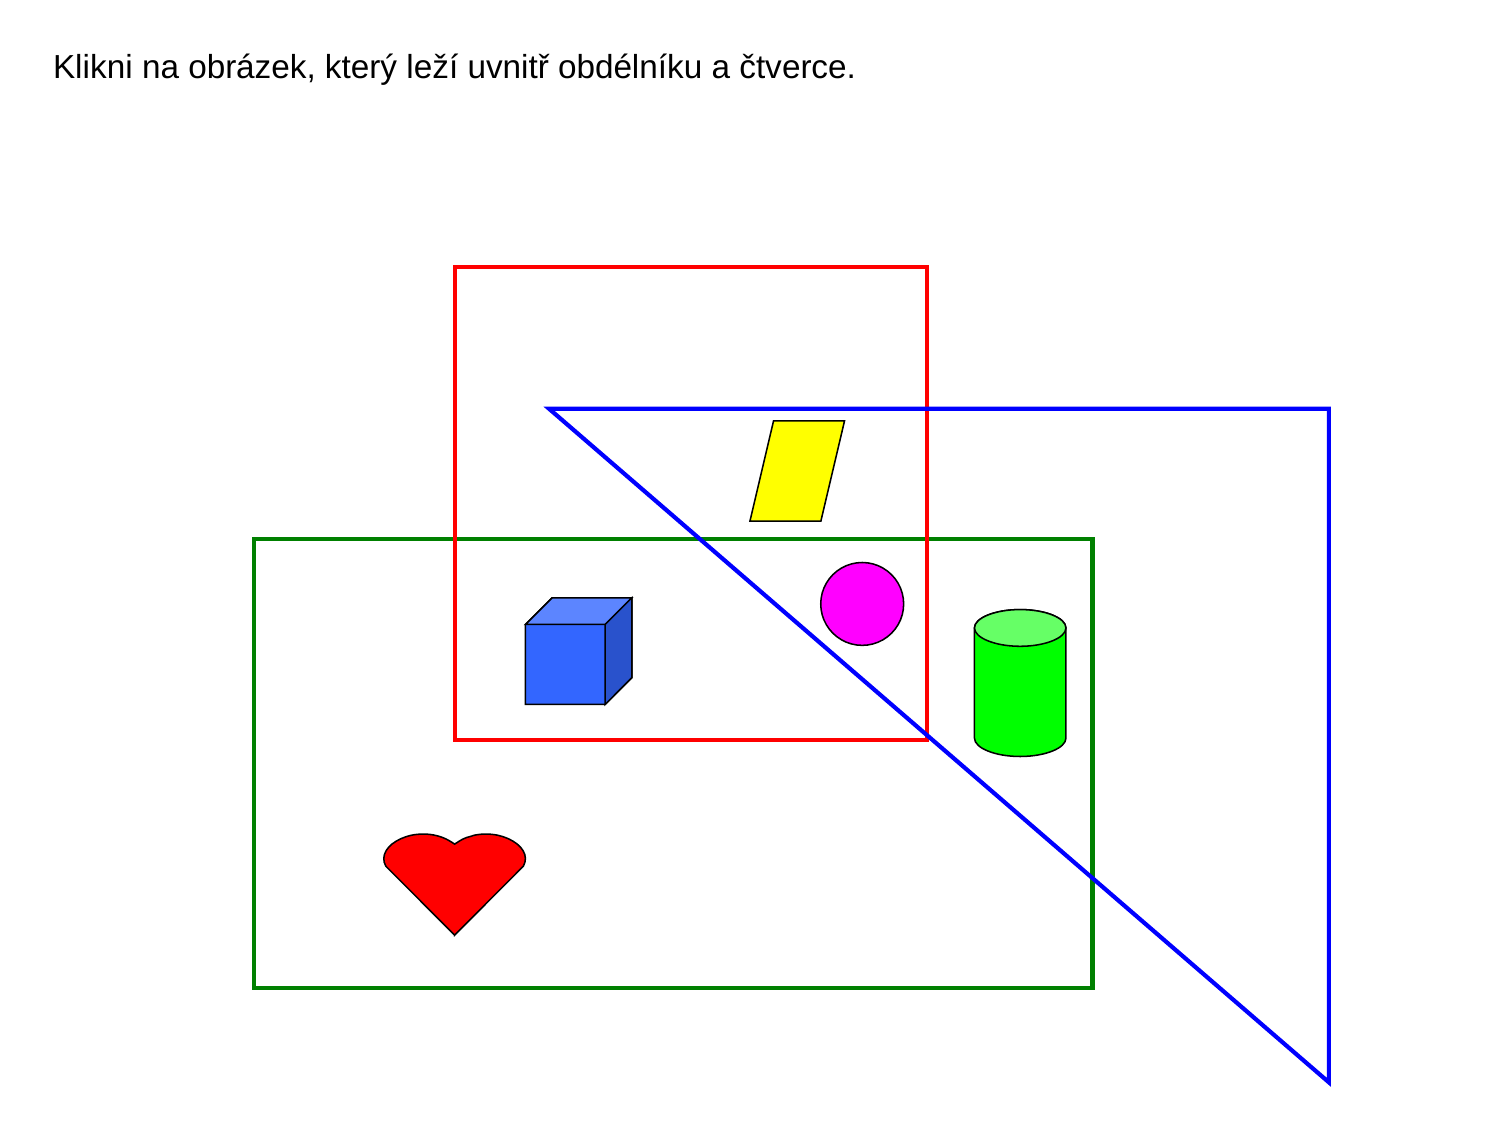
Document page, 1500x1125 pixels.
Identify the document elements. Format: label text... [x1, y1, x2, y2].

text_box [820, 562, 904, 646]
text_box [749, 420, 845, 522]
text_box [383, 834, 526, 936]
text_box Klikni na obrázek, který leží uvnitř obdélníku a čtverce. [38, 37, 873, 94]
text_box [974, 630, 1066, 757]
text_box [525, 597, 632, 705]
